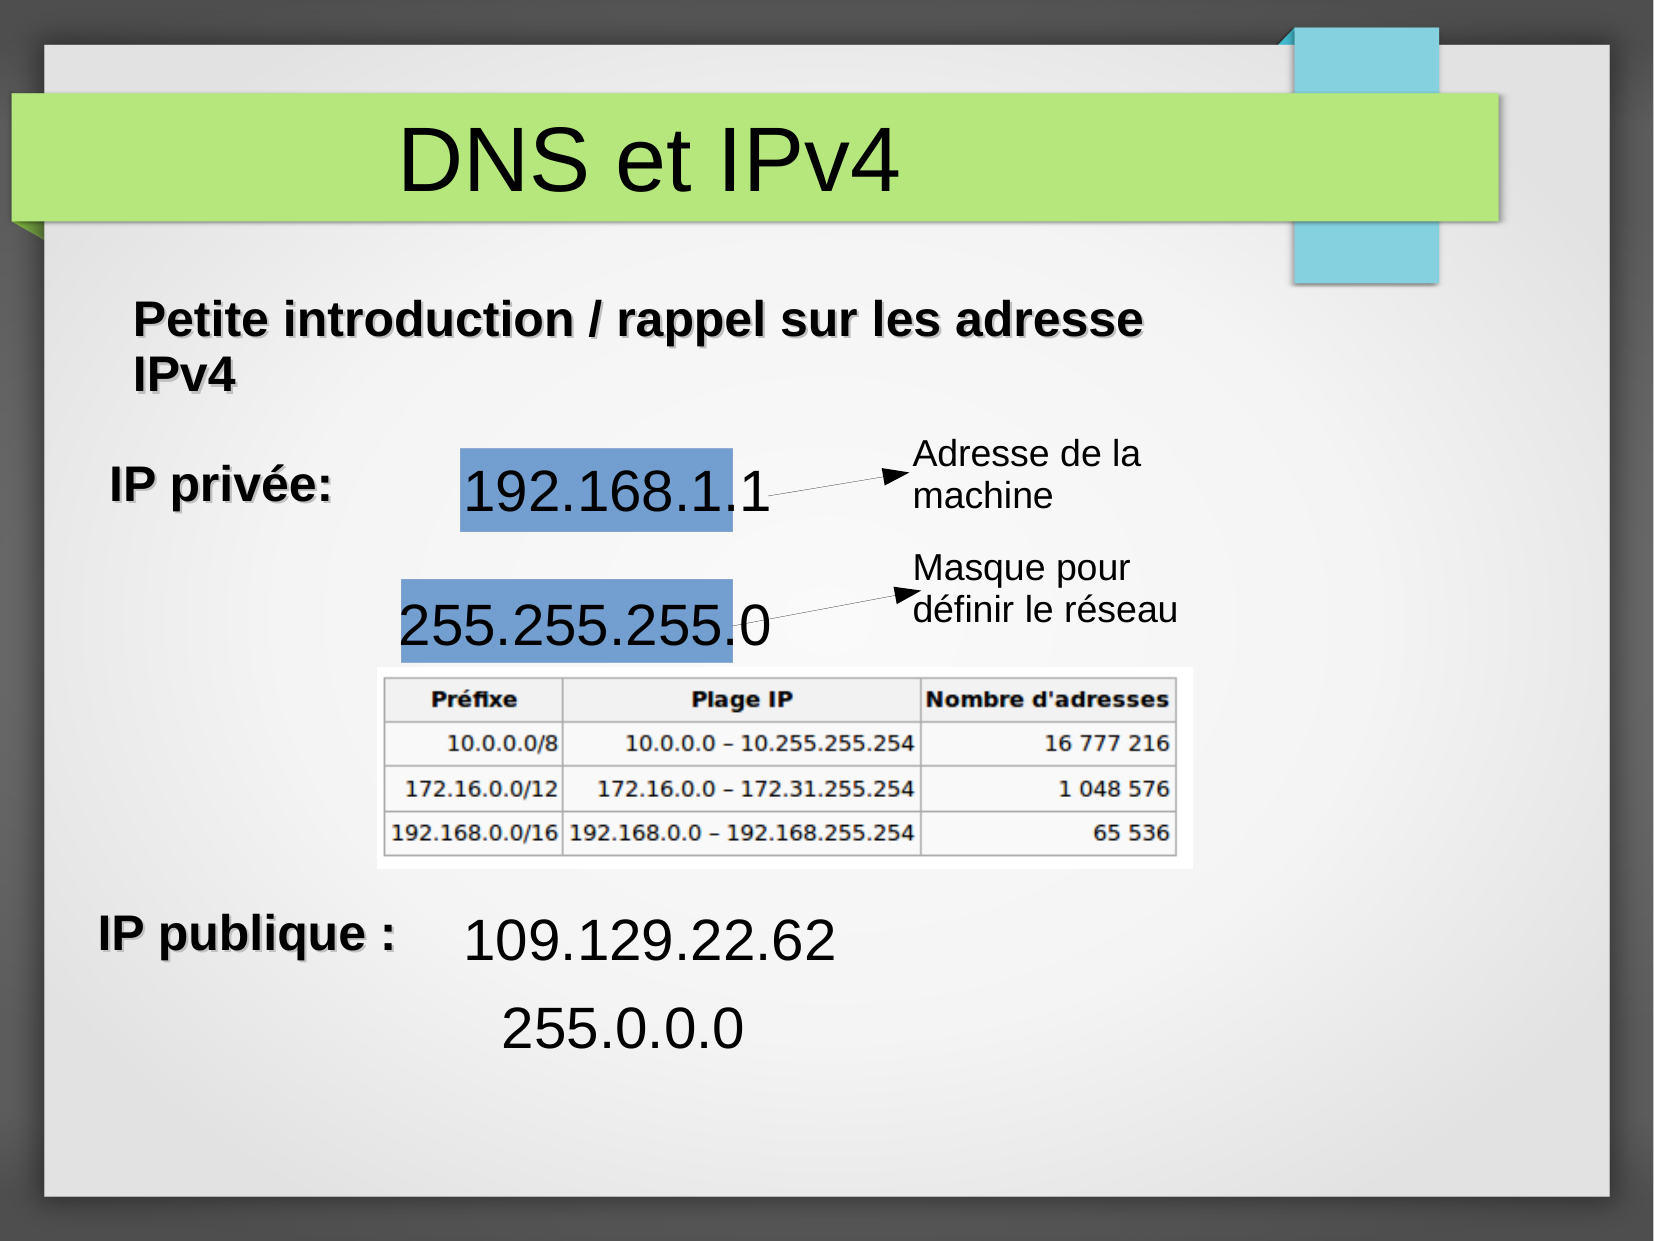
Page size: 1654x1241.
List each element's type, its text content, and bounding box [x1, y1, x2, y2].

subtitle [82, 343, 1538, 1063]
text_box Adresse de la machine [897, 425, 1170, 524]
title DNS et IPv4 [70, 106, 1229, 213]
text_box 109.129.22.62 [448, 900, 1004, 981]
text_box IP privée: [59, 448, 426, 520]
text_box 192.168.1.1 [448, 450, 1004, 531]
text_box Petite introduction / rappel sur les adresse IPv4 [82, 283, 1276, 411]
text_box 255.0.0.0 [413, 988, 817, 1134]
text_box Masque pour définir le réseau [897, 538, 1217, 638]
text_box 255.255.255.0 [383, 585, 788, 667]
text_box IP publique : [47, 897, 414, 969]
picture [0, 0, 1654, 1241]
